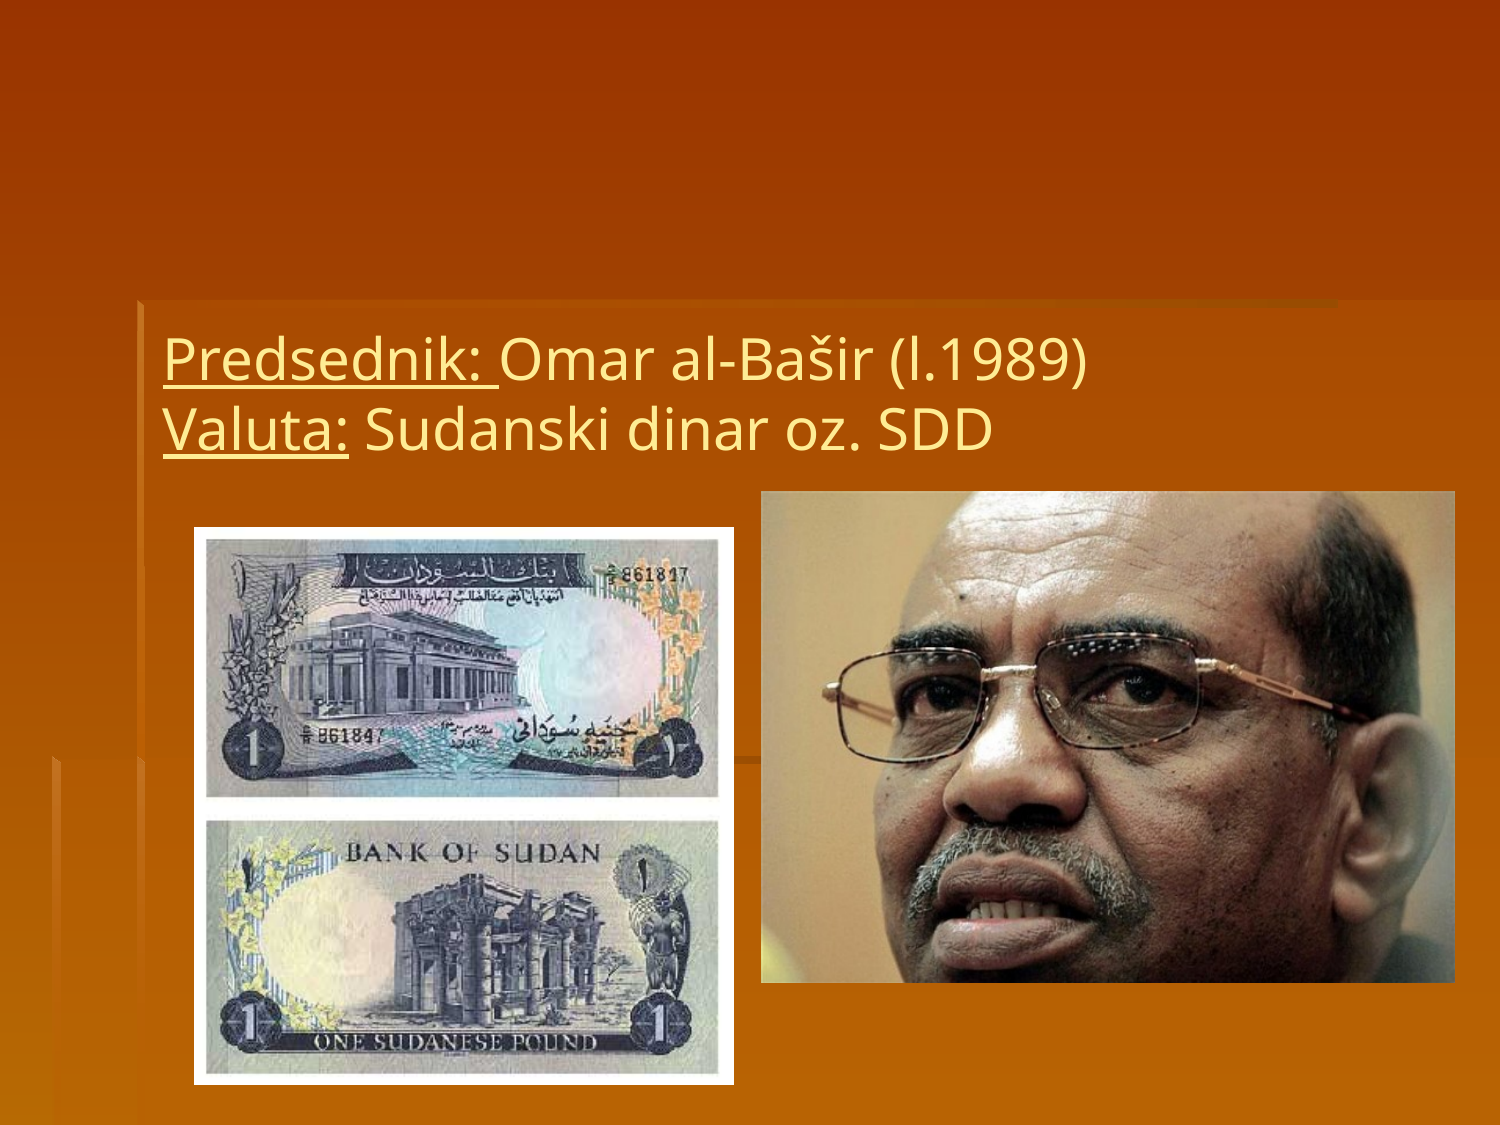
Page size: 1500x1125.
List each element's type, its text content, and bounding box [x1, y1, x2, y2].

picture [194, 527, 734, 1085]
picture [761, 491, 1455, 983]
title Predsednik: Omar al-Bašir (l.1989) Valuta: Sudanski dinar oz. SDD [147, 326, 1436, 528]
